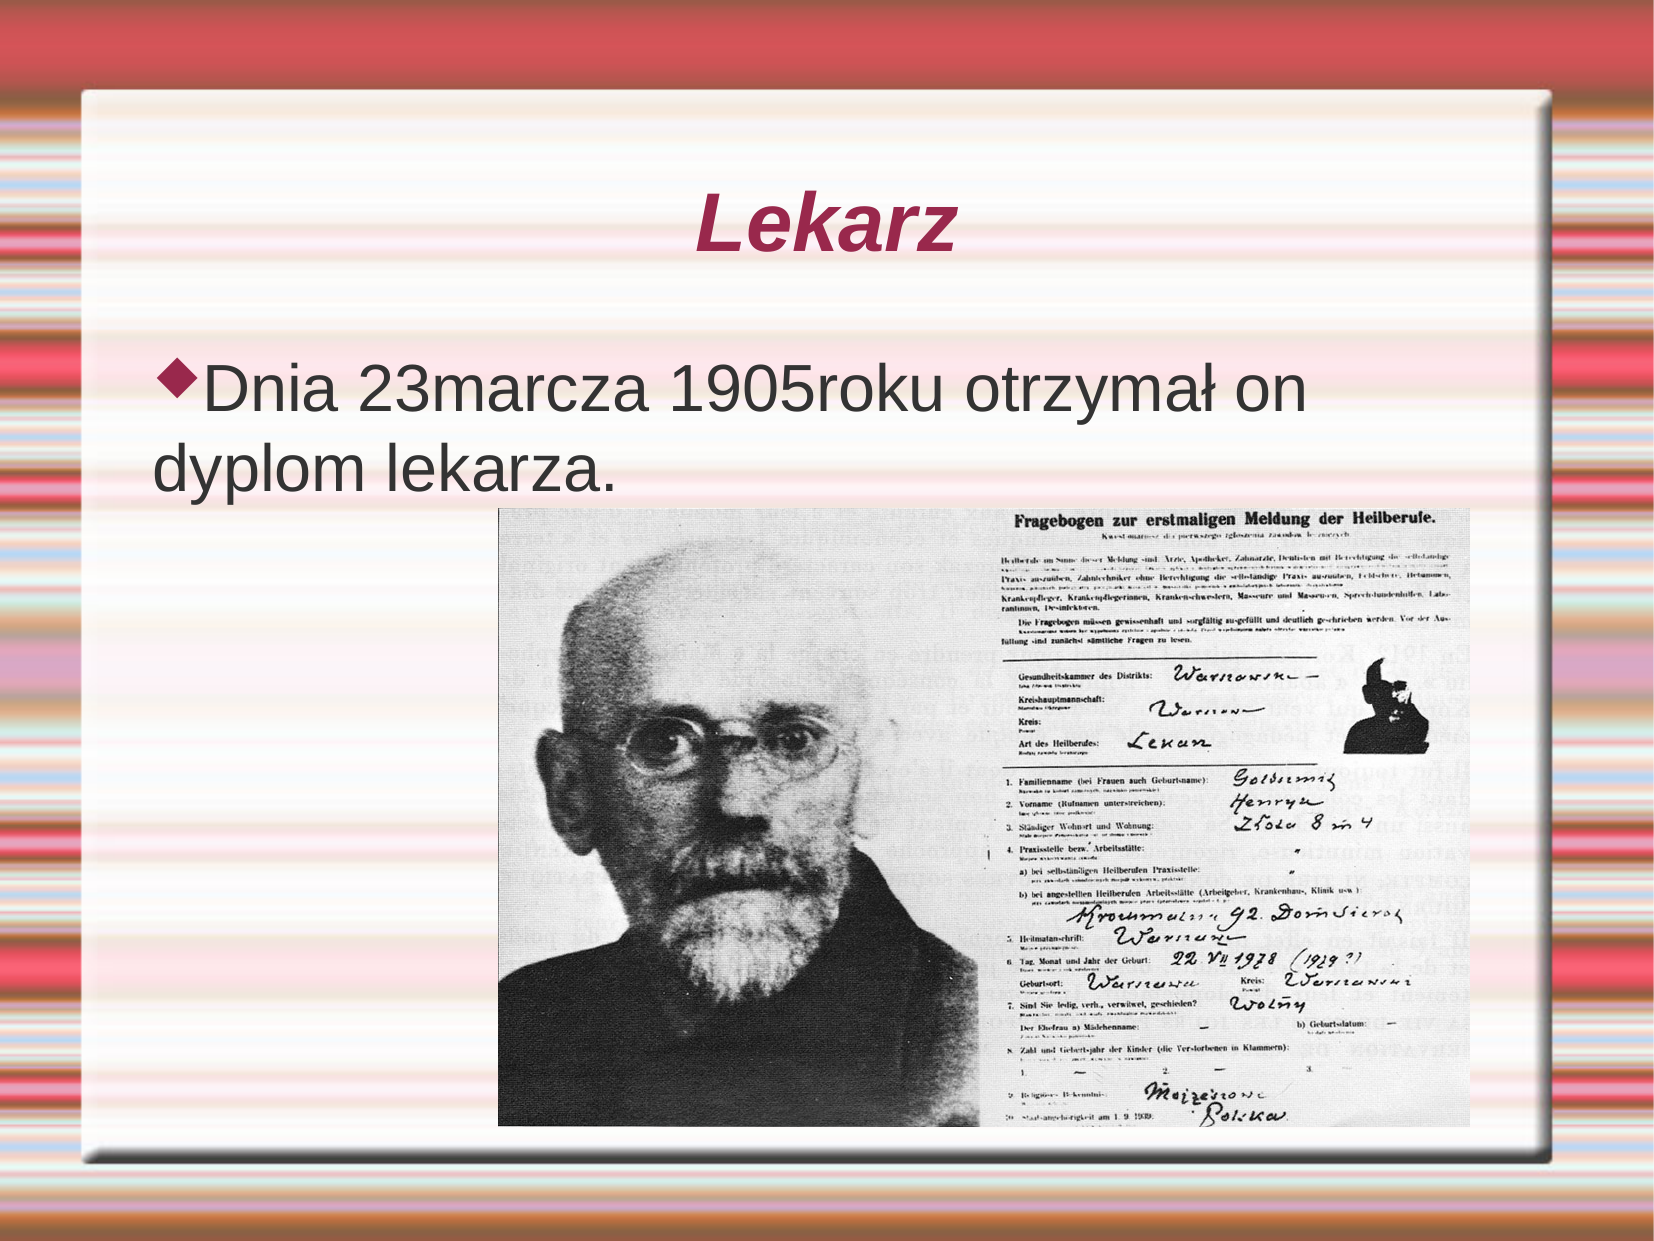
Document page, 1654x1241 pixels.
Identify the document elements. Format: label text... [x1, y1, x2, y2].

picture [498, 508, 1470, 1127]
title Lekarz [121, 114, 1534, 322]
list Dnia 23marcza 1905roku otrzymał on dyplom lekarza. [152, 344, 1534, 1127]
